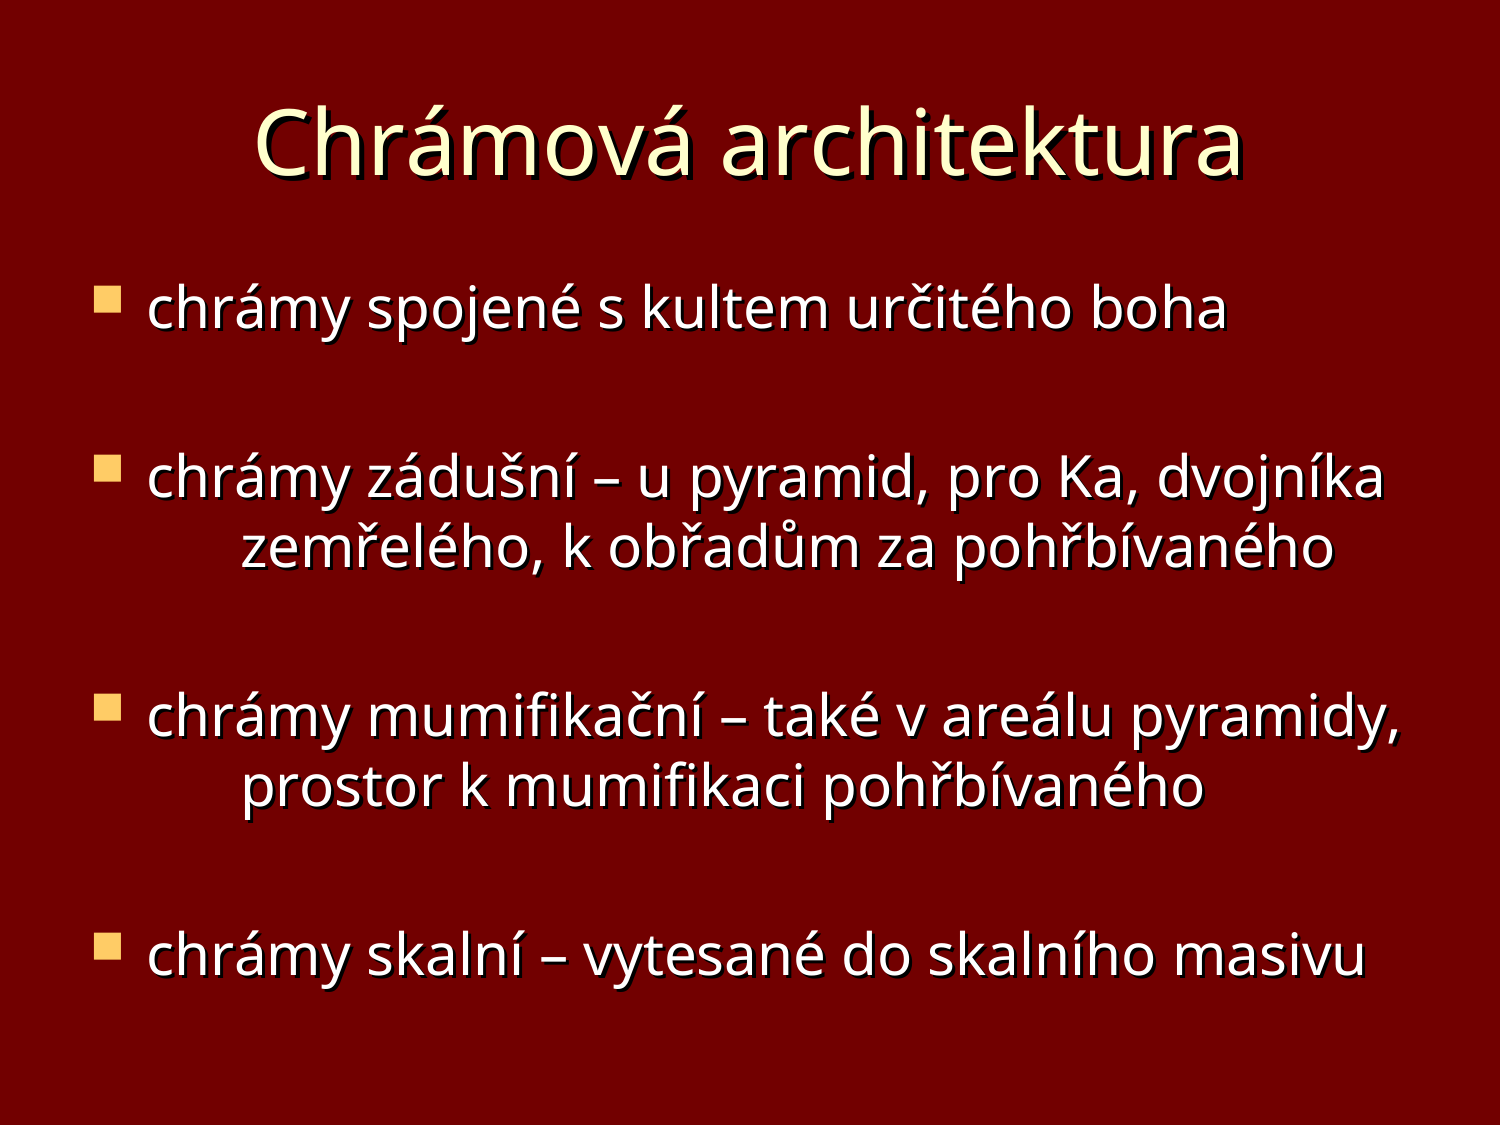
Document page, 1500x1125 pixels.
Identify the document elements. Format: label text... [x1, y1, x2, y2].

list chrámy spojené s kultem určitého boha chrámy zádušní – u pyramid, pro Ka, dvojníka zemřelého, k obřadům za pohřbívaného chrámy mumifikační – také v areálu pyramidy, prostor k mumifikaci pohřbívaného chrámy skalní – vytesané do skalního masivu [75, 262, 1426, 1001]
title Chrámová architektura [75, 45, 1426, 233]
